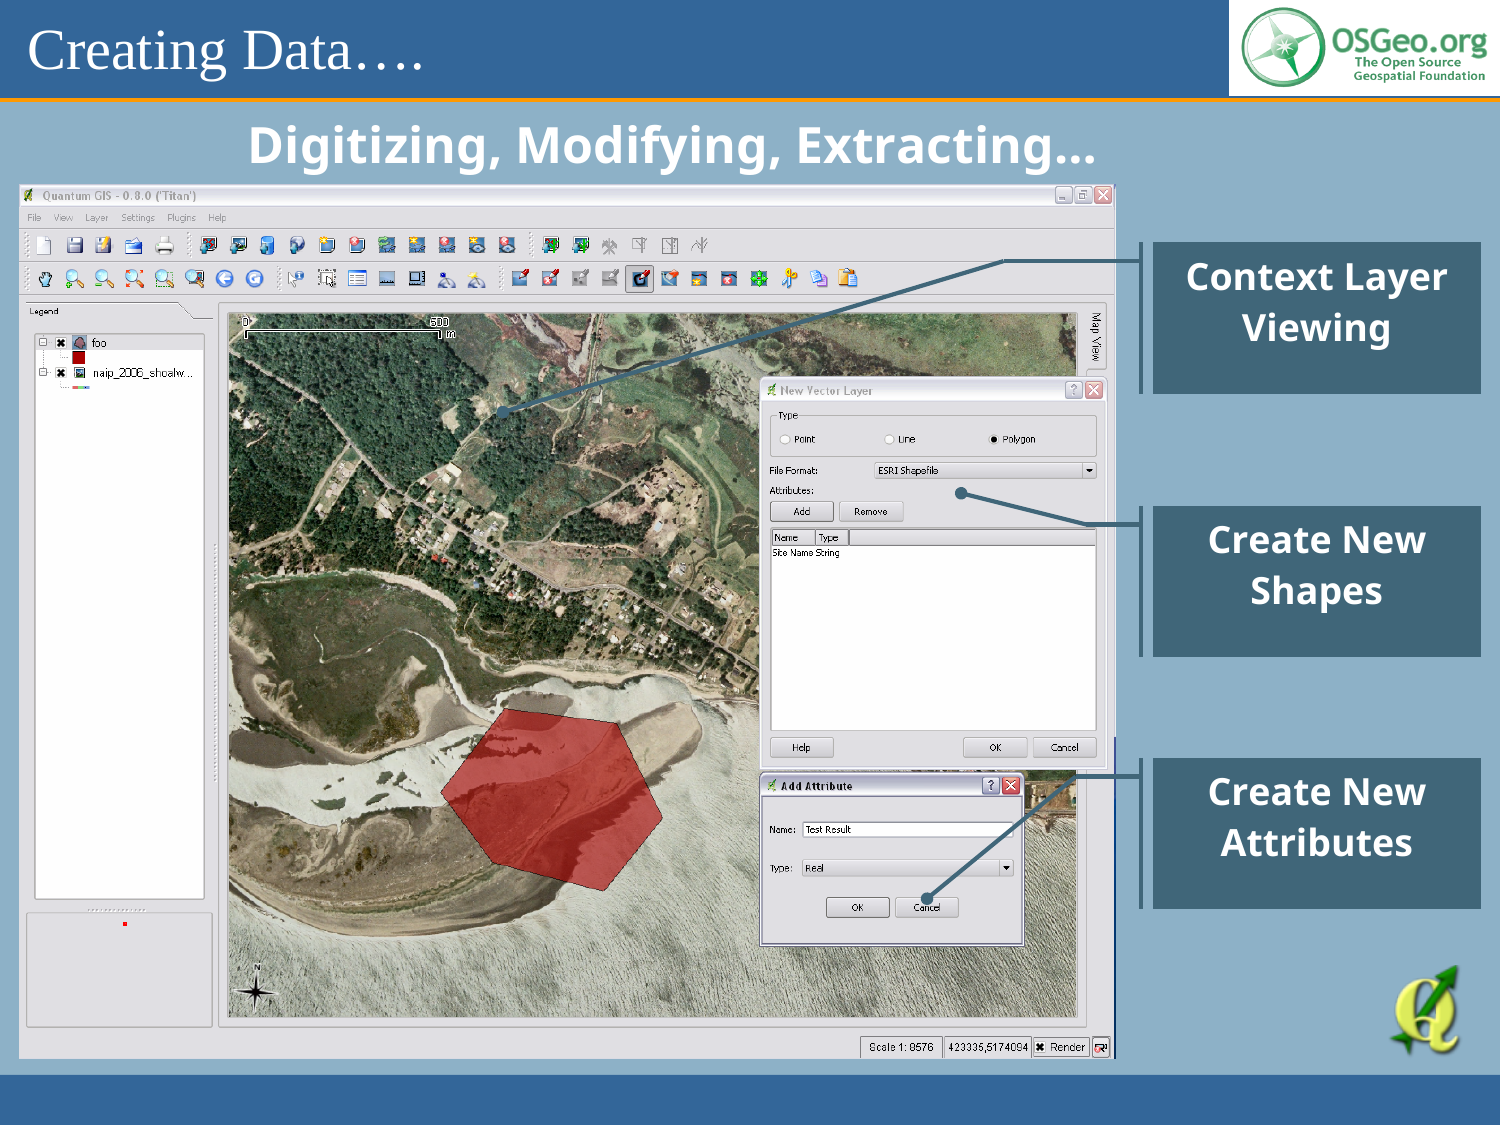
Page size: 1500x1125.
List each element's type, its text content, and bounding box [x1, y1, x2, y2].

text_box Context Layer Viewing [1153, 242, 1481, 394]
picture [1379, 965, 1474, 1060]
picture [19, 184, 1116, 1059]
text_box Create New Attributes [1153, 758, 1481, 909]
text_box Digitizing, Modifying, Extracting… [233, 102, 1126, 187]
text_box Create New Shapes [1153, 506, 1481, 657]
title Creating Data…. [12, 0, 1138, 100]
picture [1228, 0, 1500, 97]
